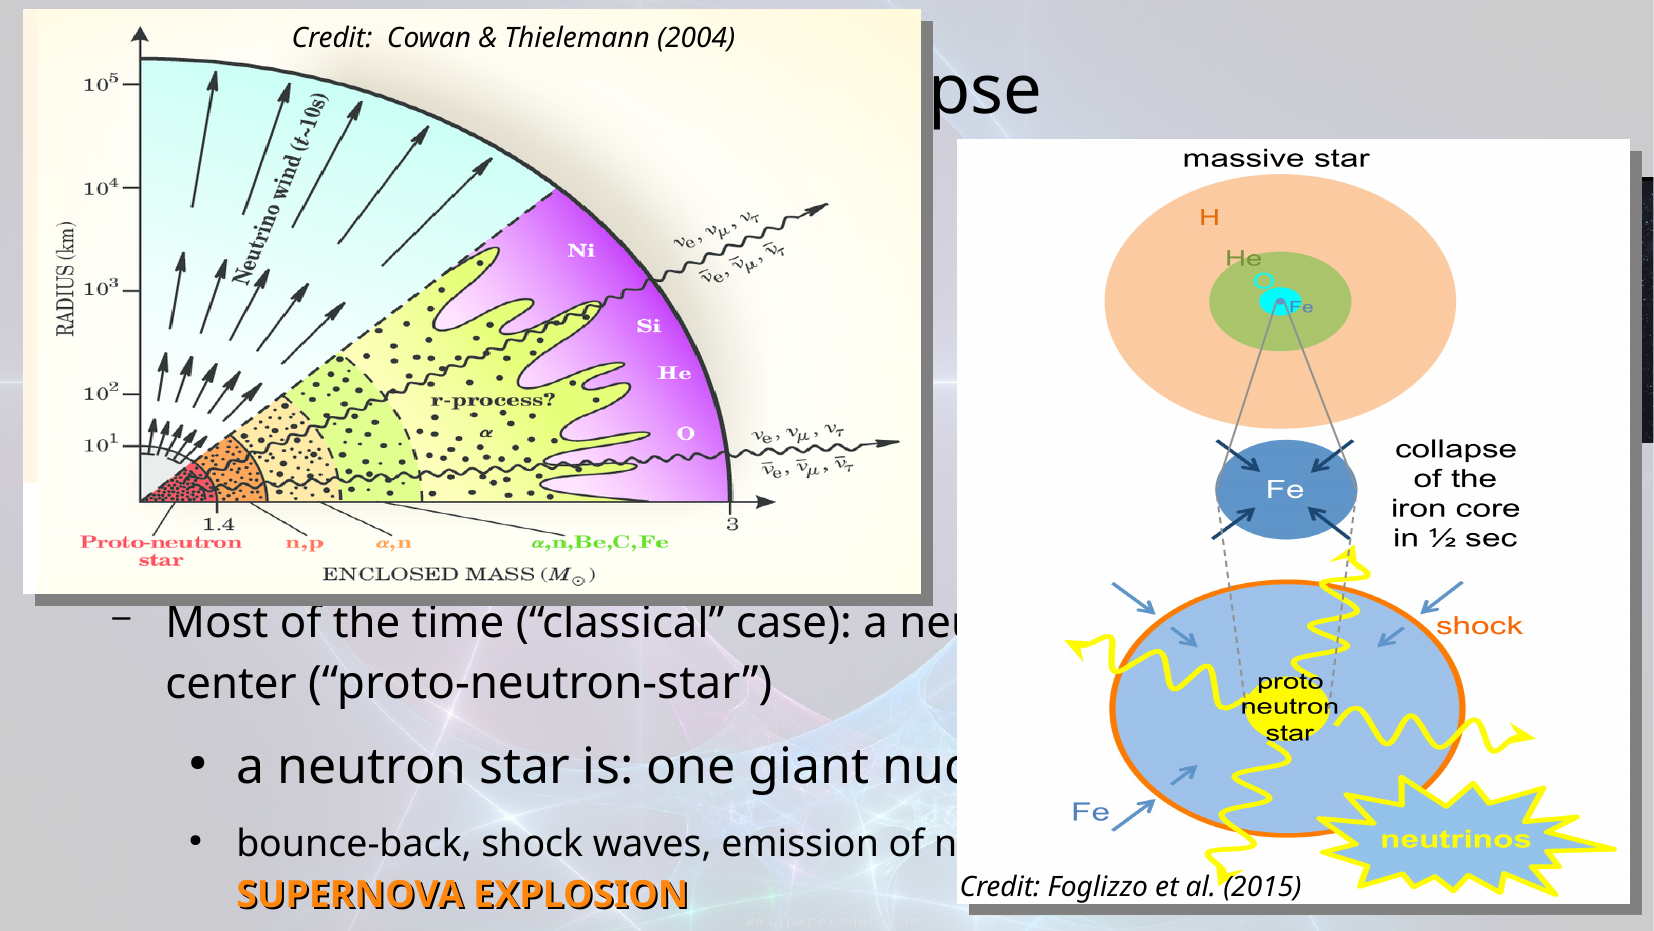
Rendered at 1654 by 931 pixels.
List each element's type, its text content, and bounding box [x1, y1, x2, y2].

text_box Credit: Foglizzo et al. (2015) [944, 859, 1509, 907]
text_box Credit: Cowan & Thielemann (2004) [276, 9, 995, 58]
title Core collapse [82, 8, 1571, 165]
picture [0, 0, 1654, 931]
list Gravity takes over end of the long-term equilibrium fall-in: on the free-fall timescale …is there something to stop it? Well… it depends. Most of the time (“classical” case): a neutron star forms in the center (“proto-neutron-star”) a neutron star is: one giant nucleus. dense. stable. bounce-back, shock waves, emission of neutrinos and light = SUPERNOVA EXPLOSION technically: a core-collapse supernova (CCSN) [23, 178, 957, 718]
